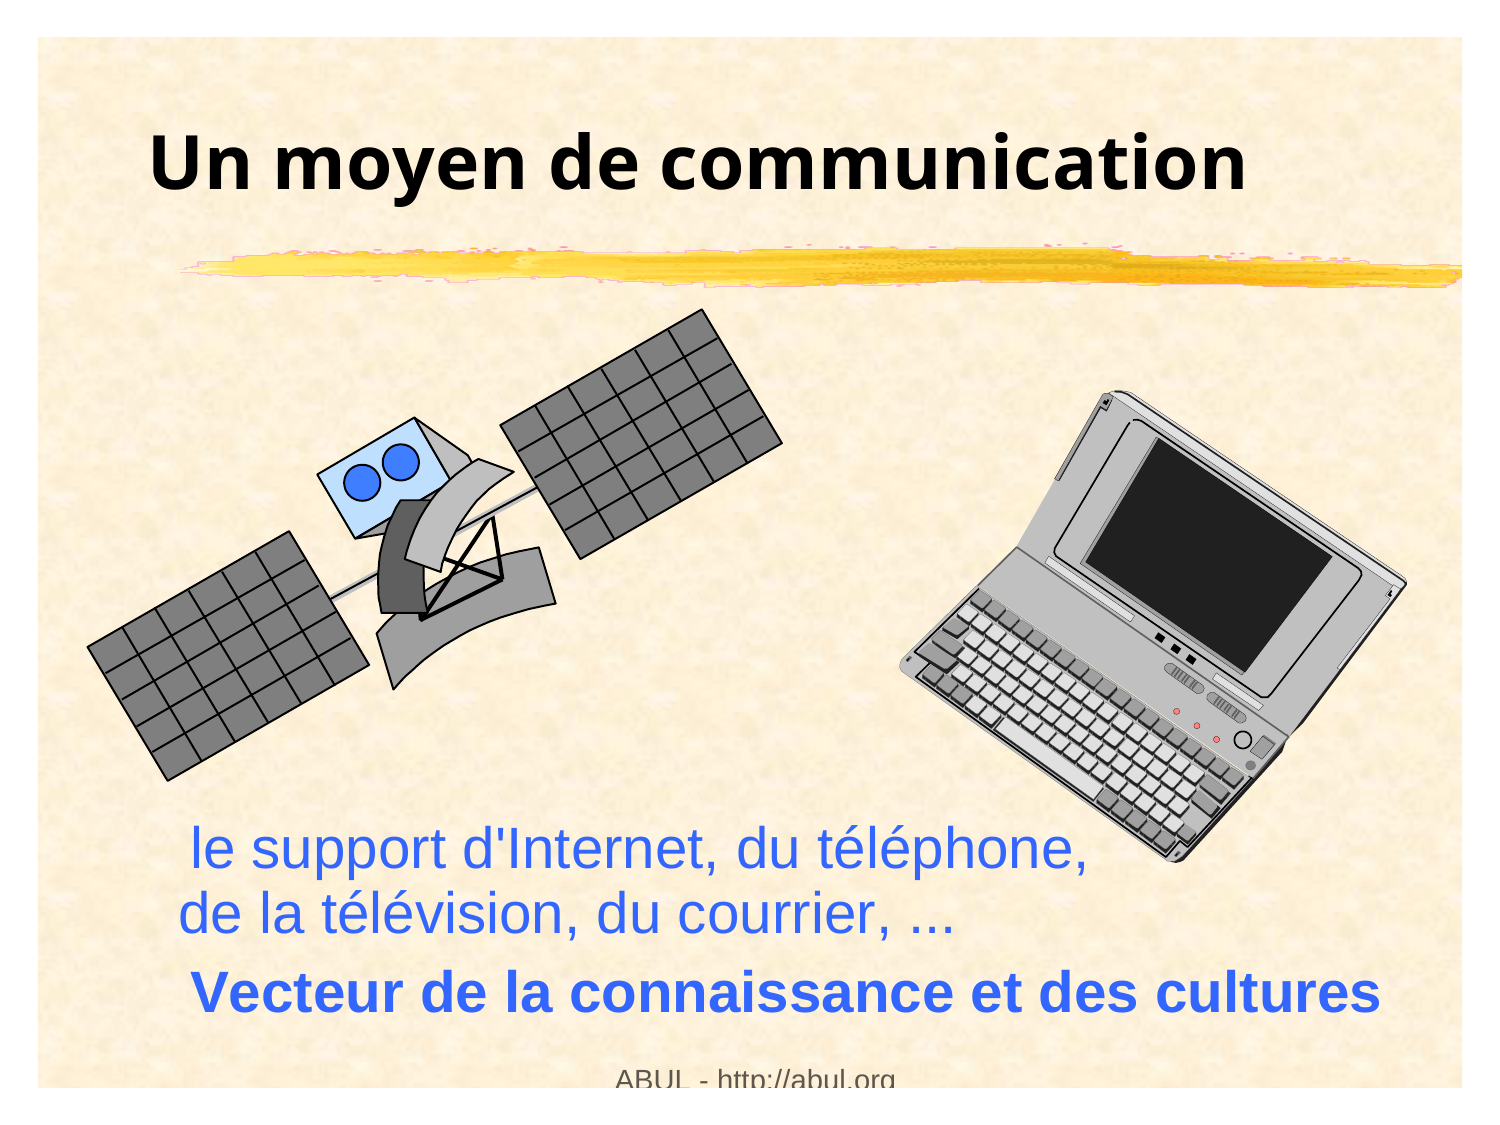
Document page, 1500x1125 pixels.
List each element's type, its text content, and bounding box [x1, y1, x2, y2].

picture [620, 1073, 627, 1082]
picture [883, 1076, 891, 1088]
picture [37, 37, 1463, 1088]
text_box le support d'Internet, du téléphone, de la télévision, du courrier, ... Vecteur de la connaissance et des cultures [163, 808, 1437, 1058]
picture [811, 1076, 818, 1088]
picture [858, 1076, 866, 1088]
picture [618, 1084, 630, 1088]
picture [639, 1072, 648, 1078]
picture [639, 1081, 649, 1088]
picture [754, 1076, 761, 1088]
picture [722, 1076, 729, 1088]
picture [794, 1082, 801, 1088]
title Un moyen de communication [132, 72, 1439, 248]
picture [738, 1076, 743, 1088]
